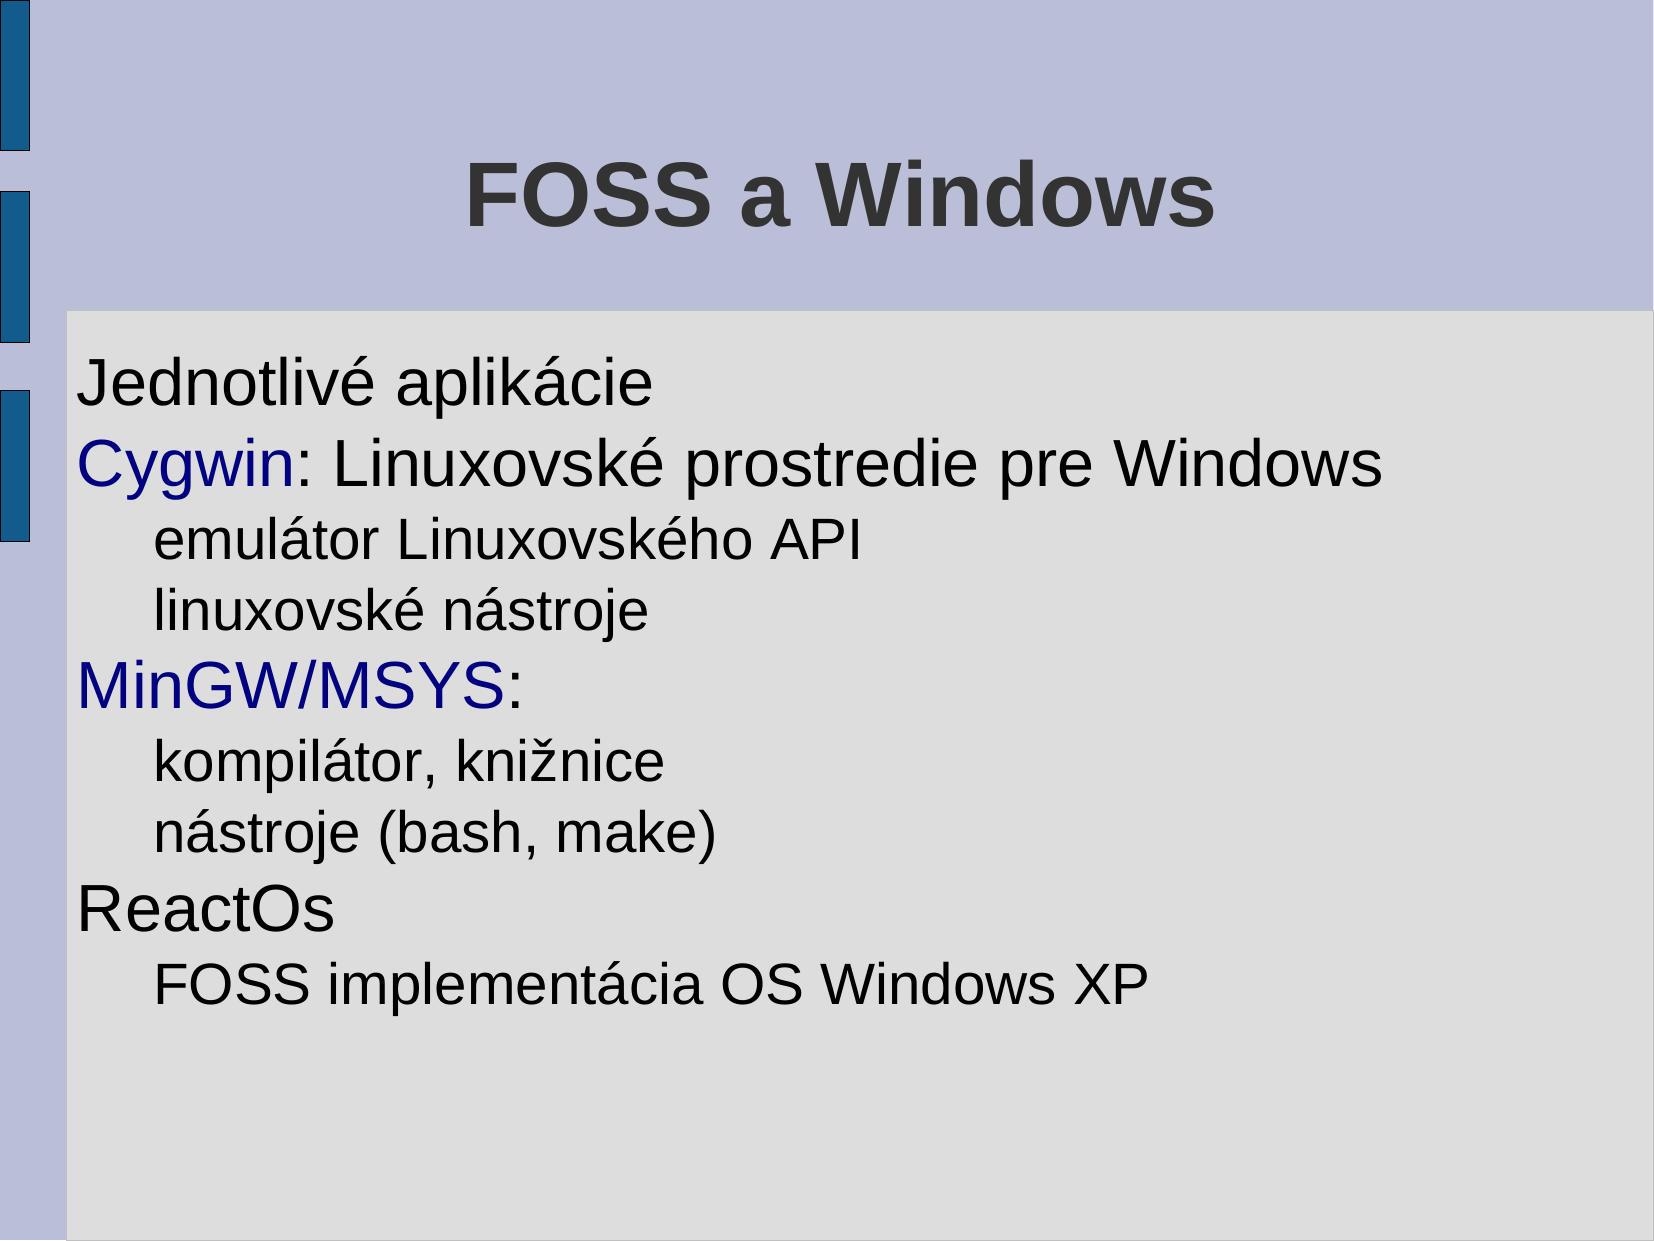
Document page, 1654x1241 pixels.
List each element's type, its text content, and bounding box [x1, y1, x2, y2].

list Jednotlivé aplikácie Cygwin: Linuxovské prostredie pre Windows emulátor Linuxovského API linuxovské nástroje MinGW/MSYS: kompilátor, knižnice nástroje (bash, make) ReactOs FOSS implementácia OS Windows XP [59, 344, 1654, 1127]
title FOSS a Windows [59, 91, 1625, 299]
